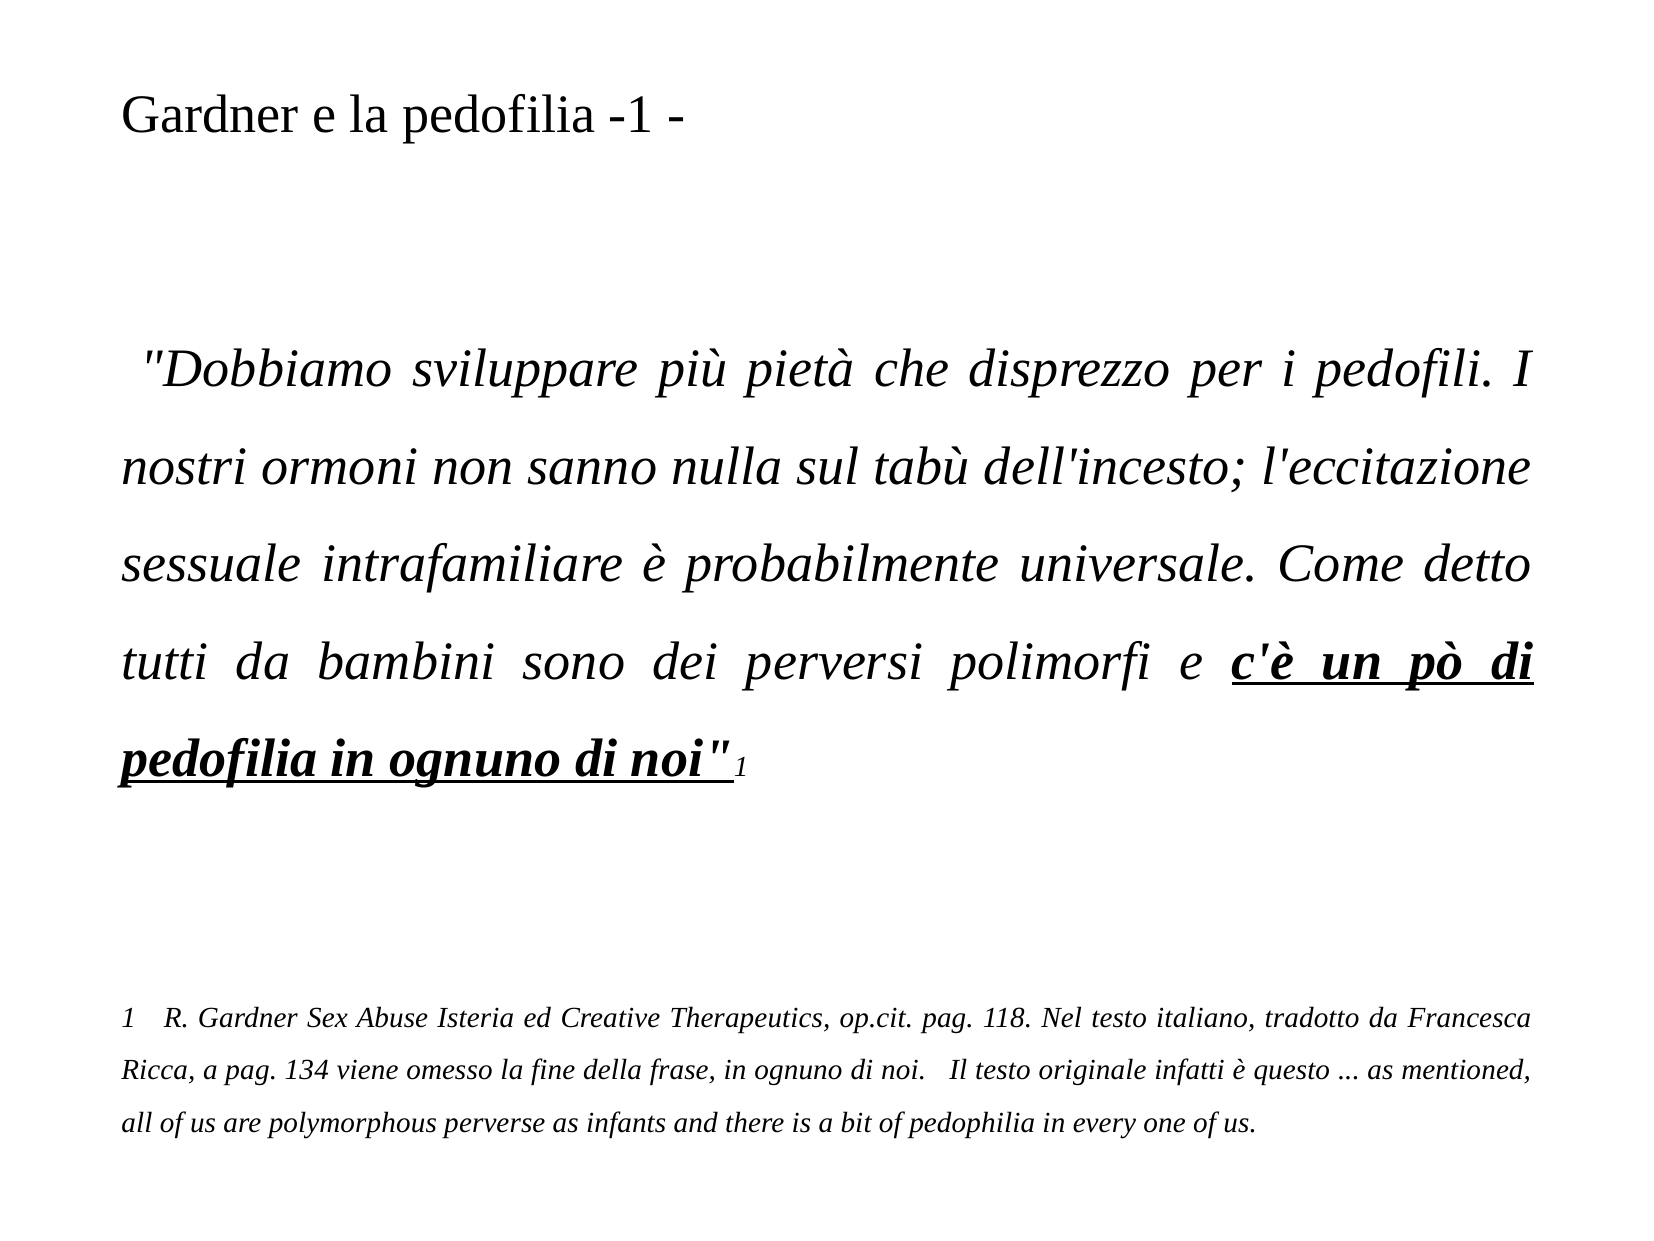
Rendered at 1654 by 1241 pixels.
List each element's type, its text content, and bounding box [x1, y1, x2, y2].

subtitle Gardner e la pedofilia -1 - "Dobbiamo sviluppare più pietà che disprezzo per i pedofili. I nostri ormoni non sanno nulla sul tabù dell'incesto; l'eccitazione sessuale intrafamiliare è probabilmente universale. Come detto tutti da bambini sono dei perversi polimorfi e c'è un pò di pedofilia in ognuno di noi"1 1 R. Gardner Sex Abuse Isteria ed Creative Therapeutics, op.cit. pag. 118. Nel testo italiano, tradotto da Francesca Ricca, a pag. 134 viene omesso la fine della frase, in ognuno di noi. Il testo originale infatti è questo ... as mentioned, all of us are polymorphous perverse as infants and there is a bit of pedophilia in every one of us. [121, 46, 1534, 1132]
